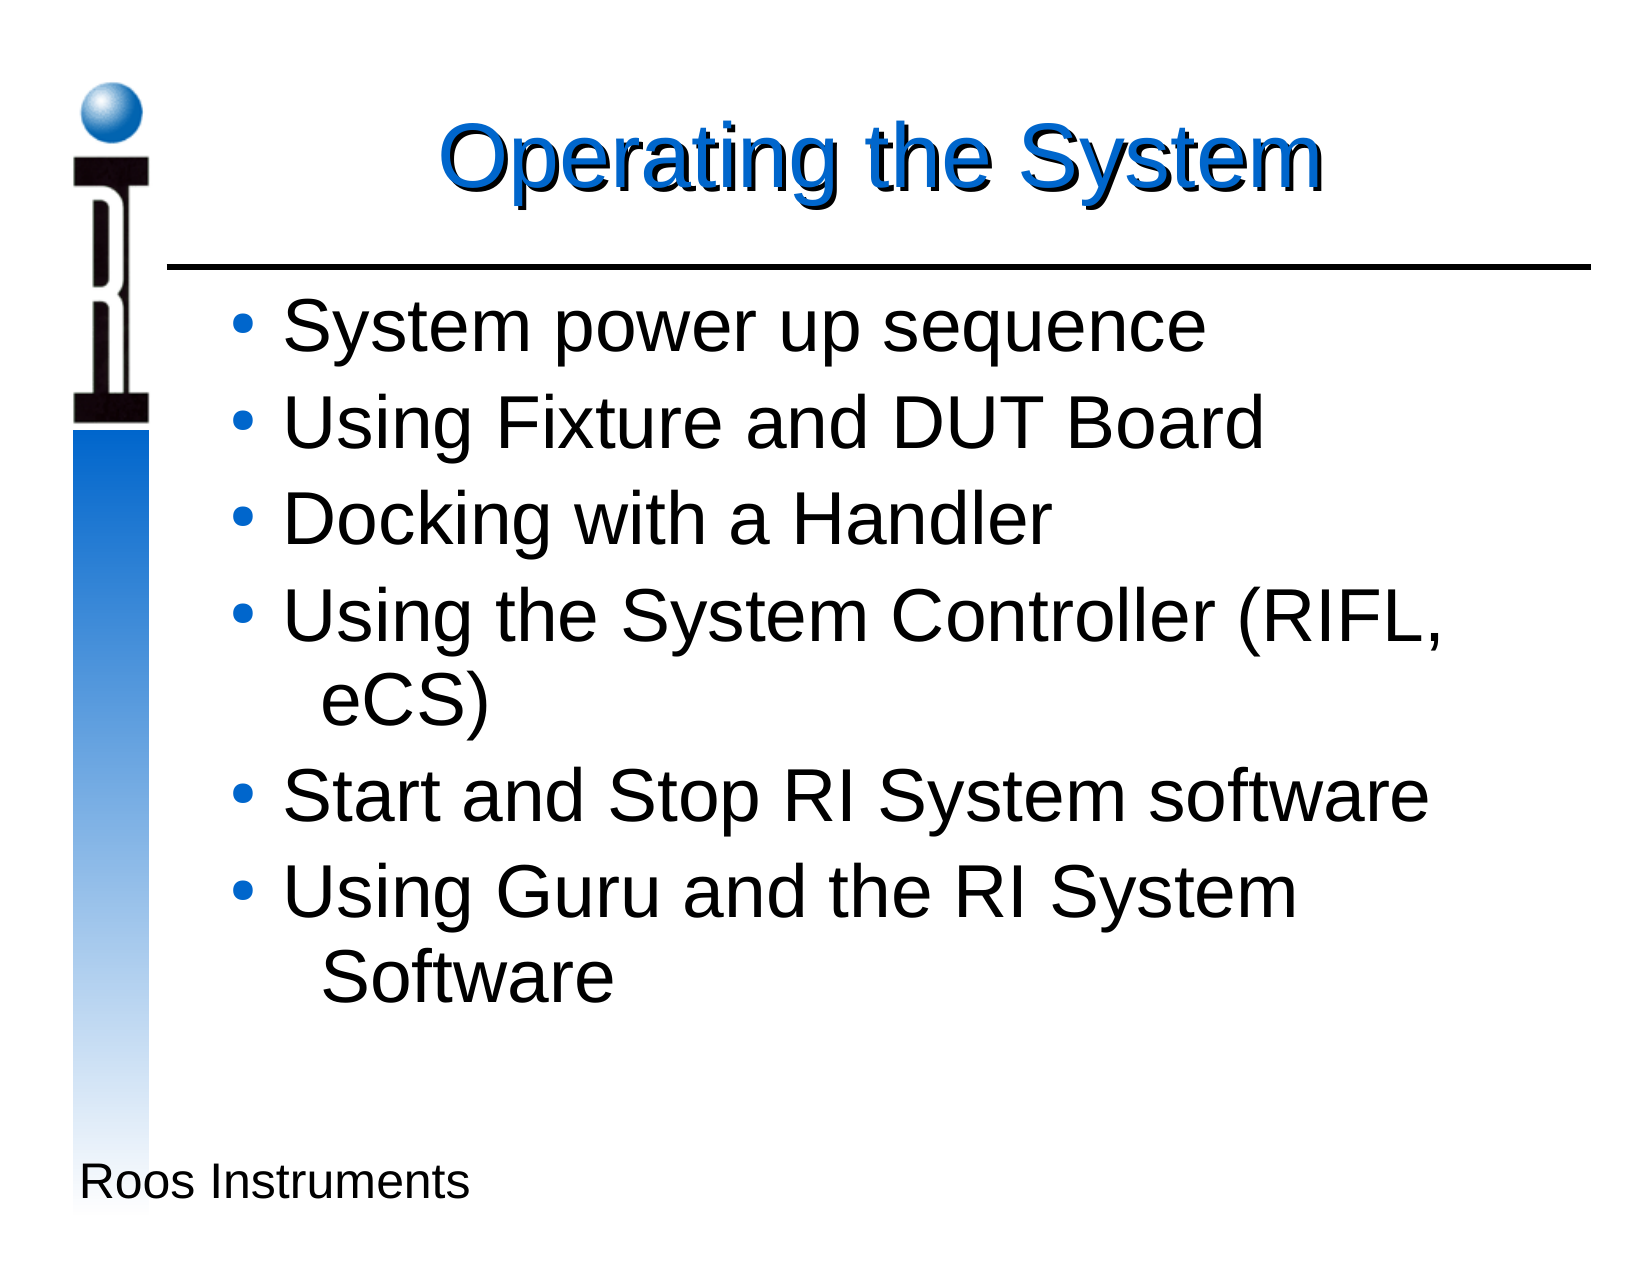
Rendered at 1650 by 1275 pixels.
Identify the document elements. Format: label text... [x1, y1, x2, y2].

picture [69, 78, 154, 430]
list System power up sequence Using Fixture and DUT Board Docking with a Handler Using the System Controller (RIFL, eCS) Start and Stop RI System software Using Guru and the RI System Software [174, 283, 1591, 1094]
title Operating the System [171, 59, 1591, 253]
